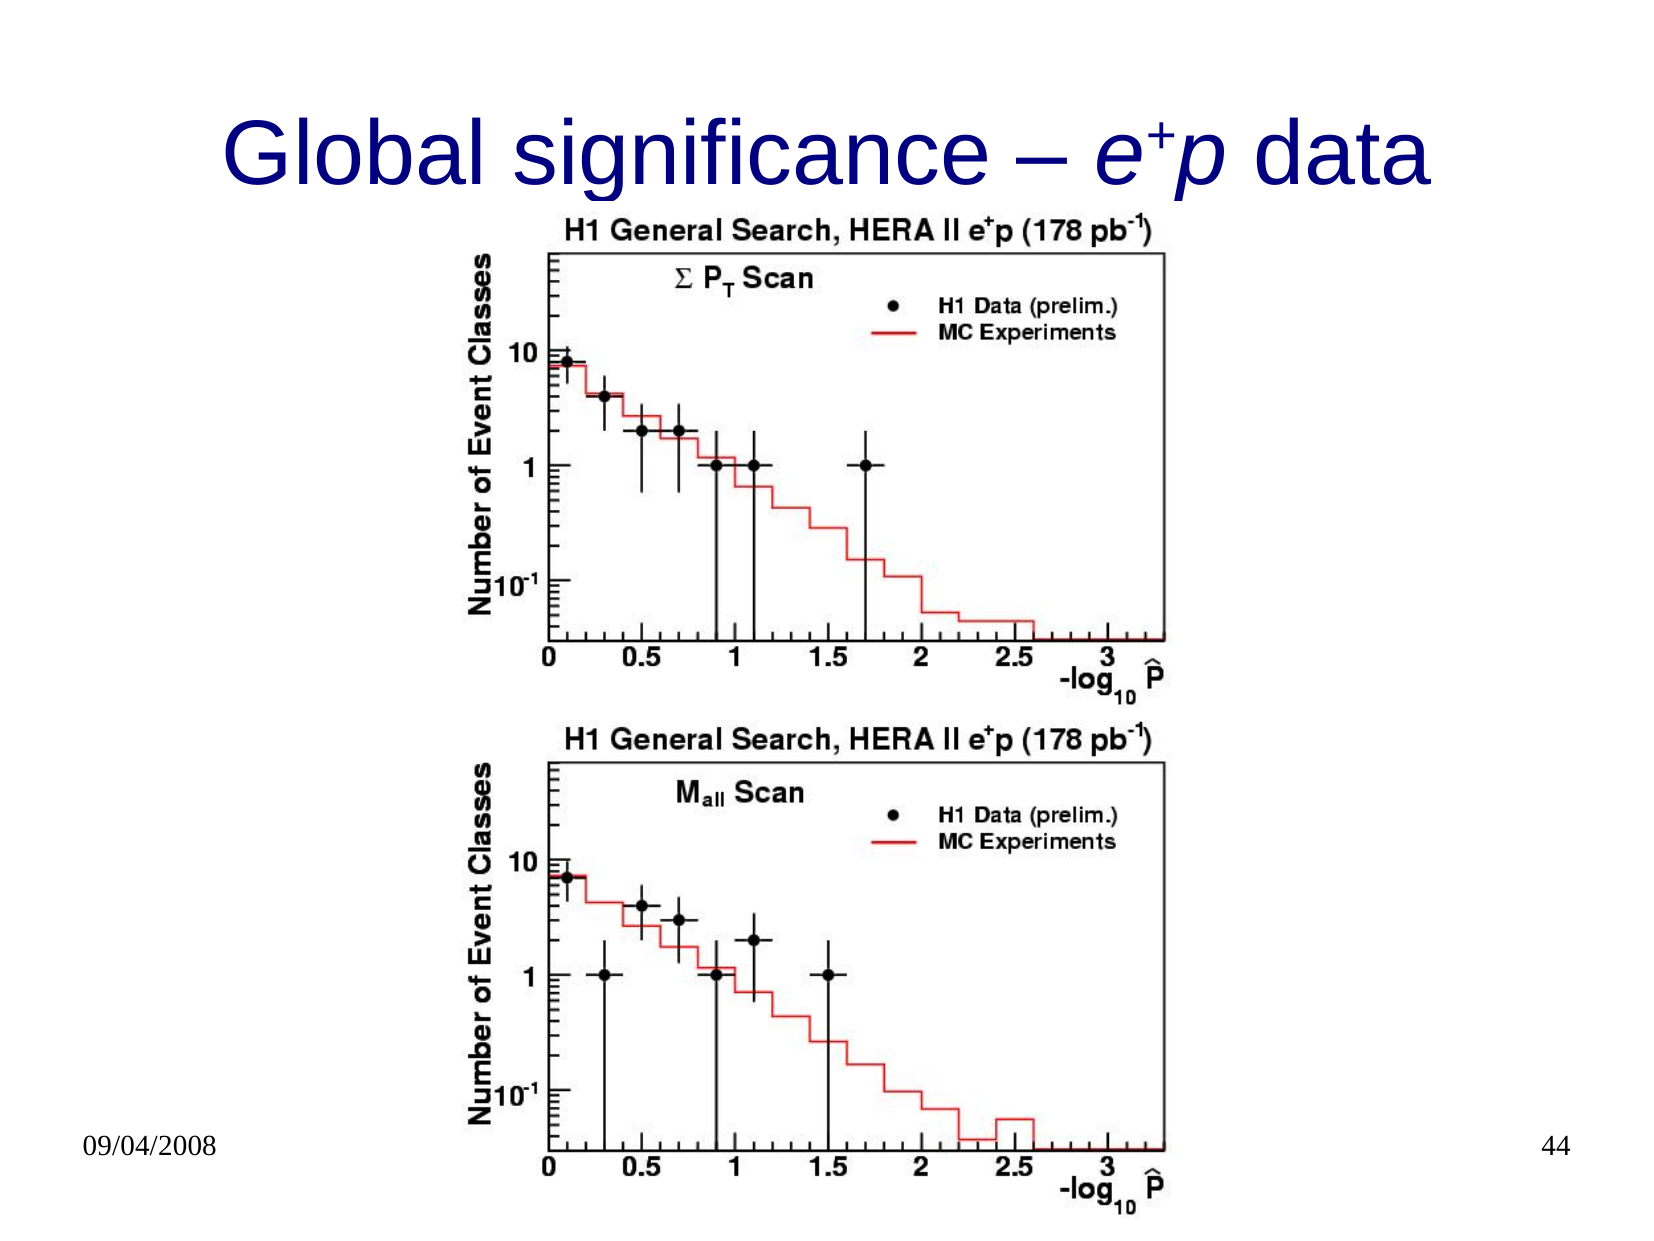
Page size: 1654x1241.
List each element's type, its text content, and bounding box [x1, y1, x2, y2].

picture [451, 201, 1202, 1241]
title Global significance – e+p data [82, 49, 1571, 257]
